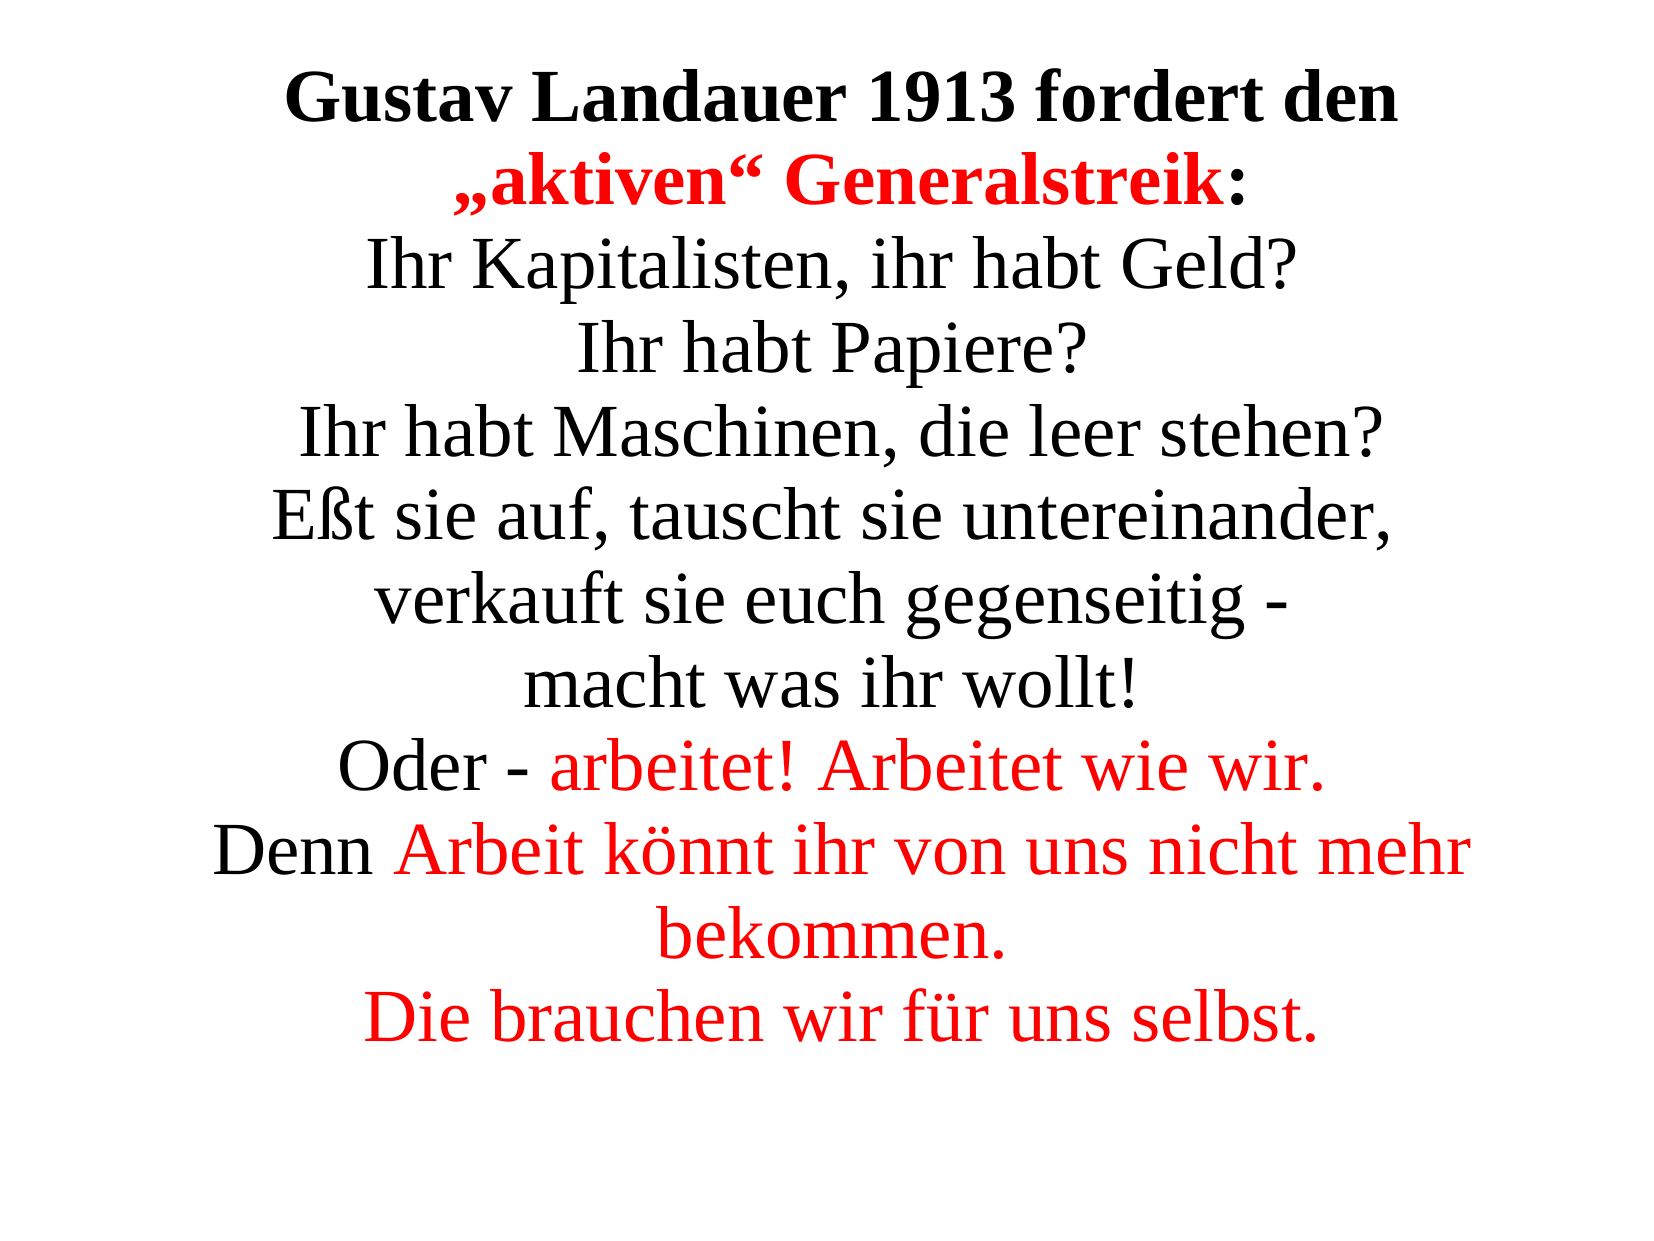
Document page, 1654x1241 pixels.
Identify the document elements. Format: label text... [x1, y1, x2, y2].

text_box Gustav Landauer 1913 fordert den „aktiven“ Generalstreik: Ihr Kapitalisten, ihr habt Geld? Ihr habt Papiere? Ihr habt Maschinen, die leer stehen? Eßt sie auf, tauscht sie untereinander, verkauft sie euch gegenseitig - macht was ihr wollt! Oder - arbeitet! Arbeitet wie wir. Denn Arbeit könnt ihr von uns nicht mehr bekommen. Die brauchen wir für uns selbst. [177, 49, 1507, 1172]
